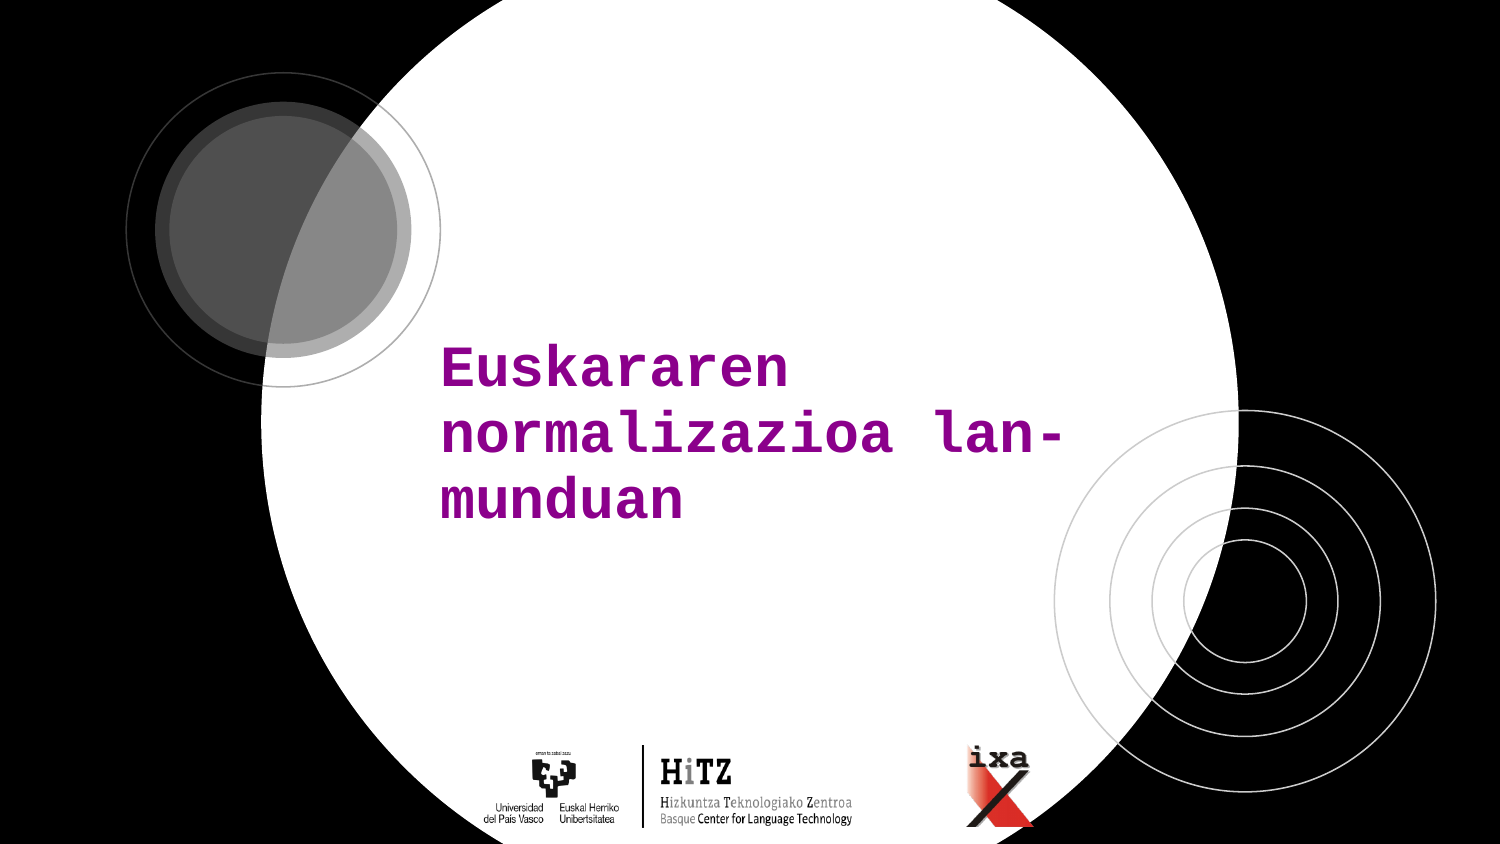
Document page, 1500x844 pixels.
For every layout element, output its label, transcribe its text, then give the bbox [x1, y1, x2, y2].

picture [966, 744, 1034, 827]
picture [479, 745, 857, 828]
text_box Euskararen normalizazioa lan-munduan [425, 330, 1158, 544]
